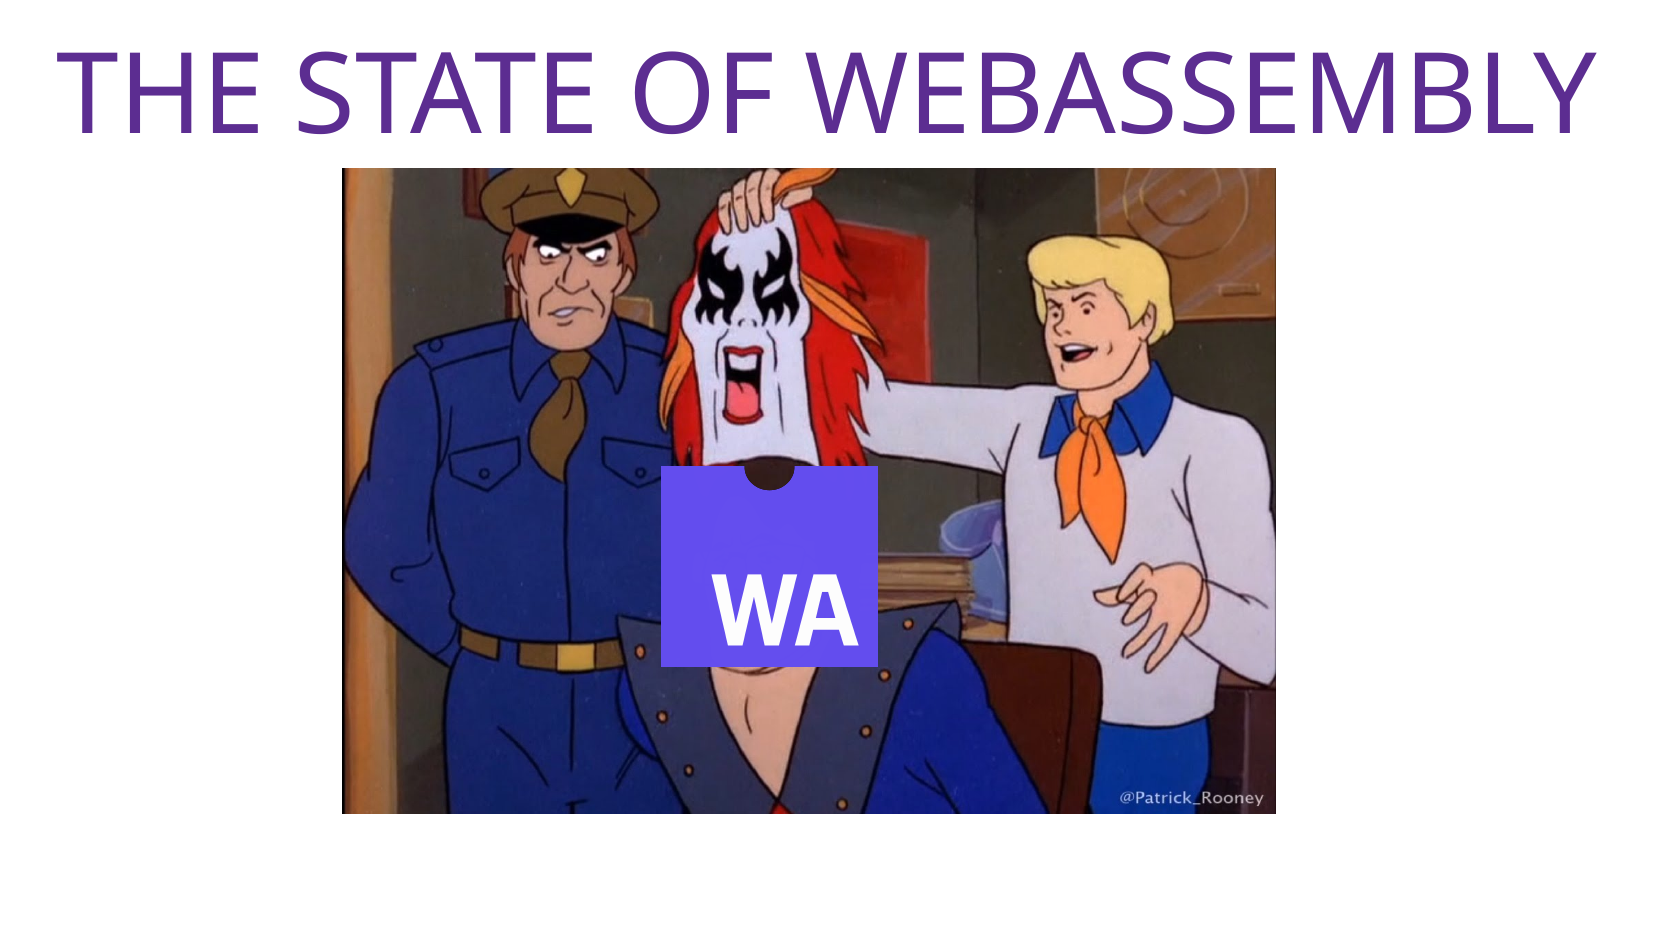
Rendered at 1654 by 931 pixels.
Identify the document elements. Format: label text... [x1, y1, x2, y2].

title THE STATE OF WEBASSEMBLY [0, 11, 1654, 168]
picture [342, 168, 1276, 814]
